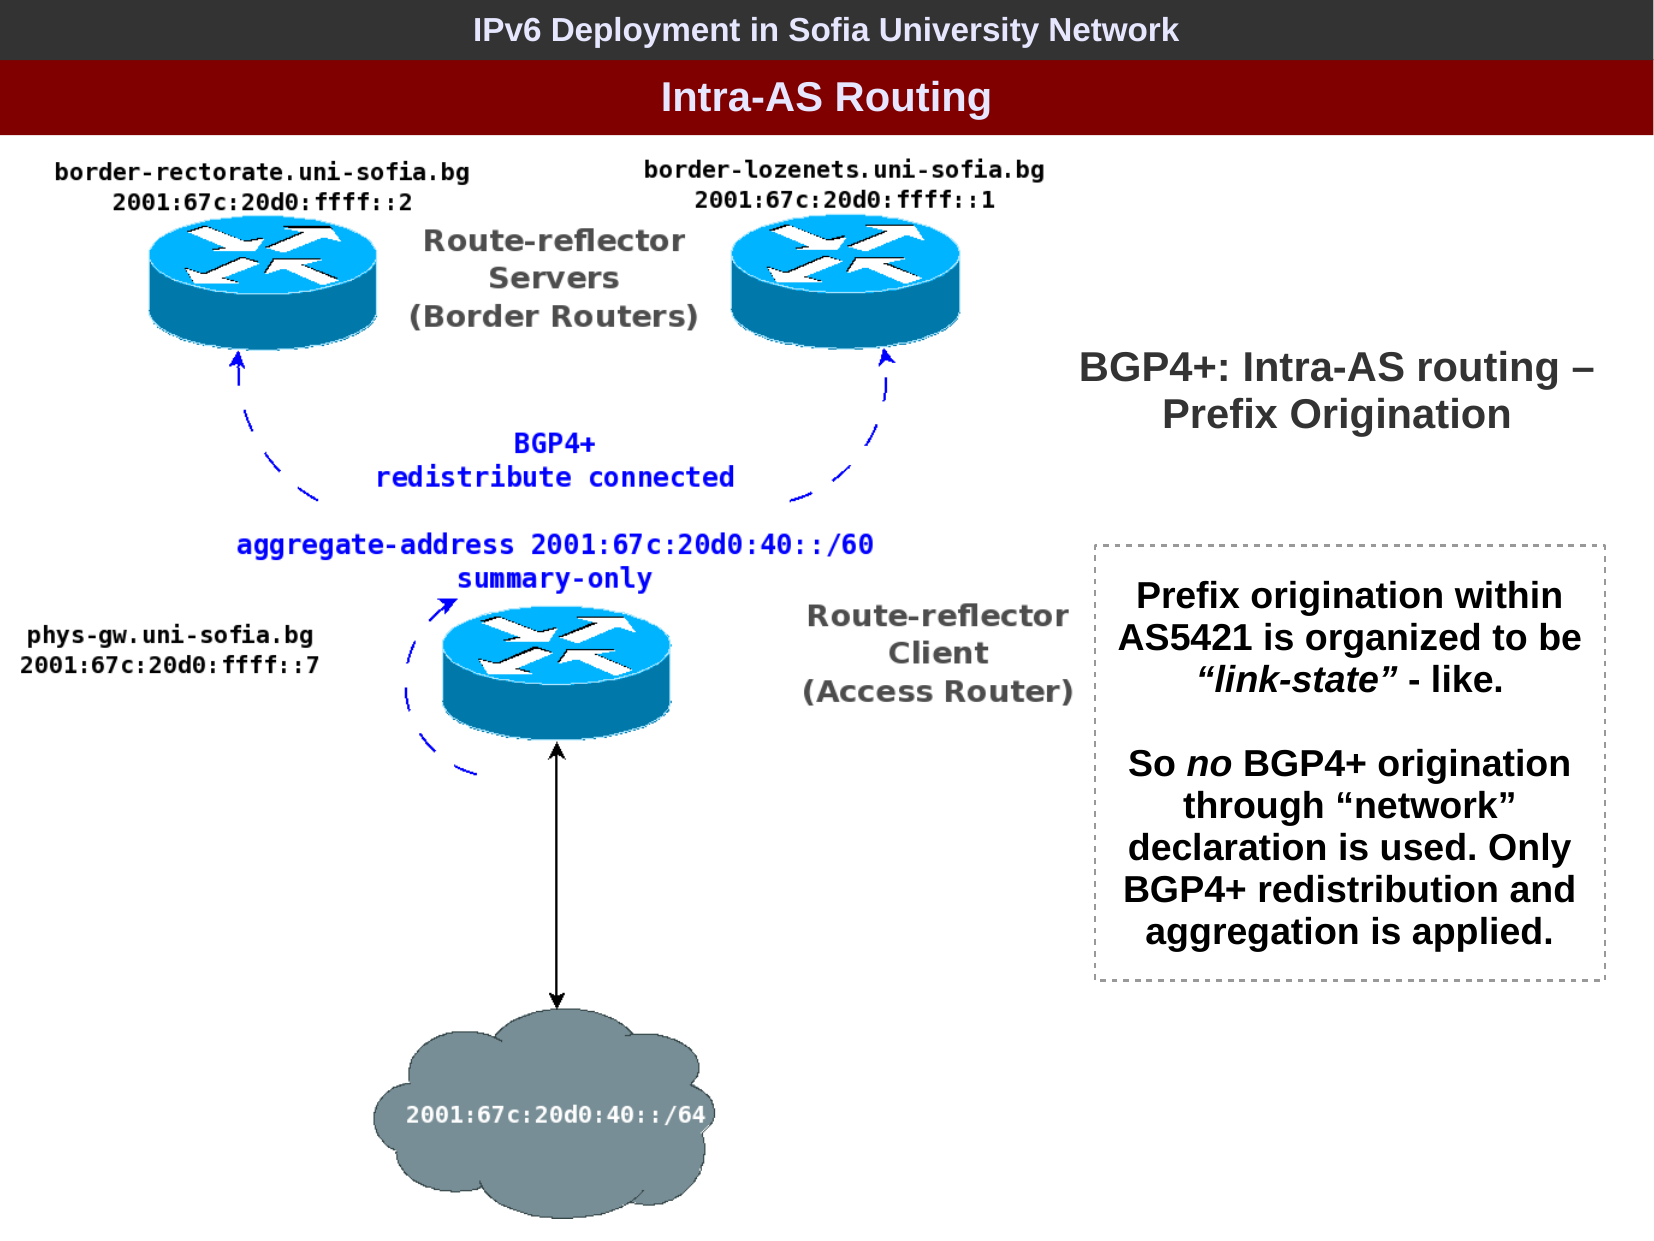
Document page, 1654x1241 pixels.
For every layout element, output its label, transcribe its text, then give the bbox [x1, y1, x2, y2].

text_box BGP4+: Intra-AS routing – Prefix Origination [1076, 330, 1625, 451]
picture [20, 155, 1076, 1219]
text_box Prefix origination within AS5421 is organized to be “link-state” - like. So no BGP4+ origination through “network” declaration is used. Only BGP4+ redistribution and aggregation is applied. [1095, 545, 1606, 981]
text_box Intra-AS Routing [0, 61, 1654, 136]
text_box IPv6 Deployment in Sofia University Network [0, 0, 1654, 61]
